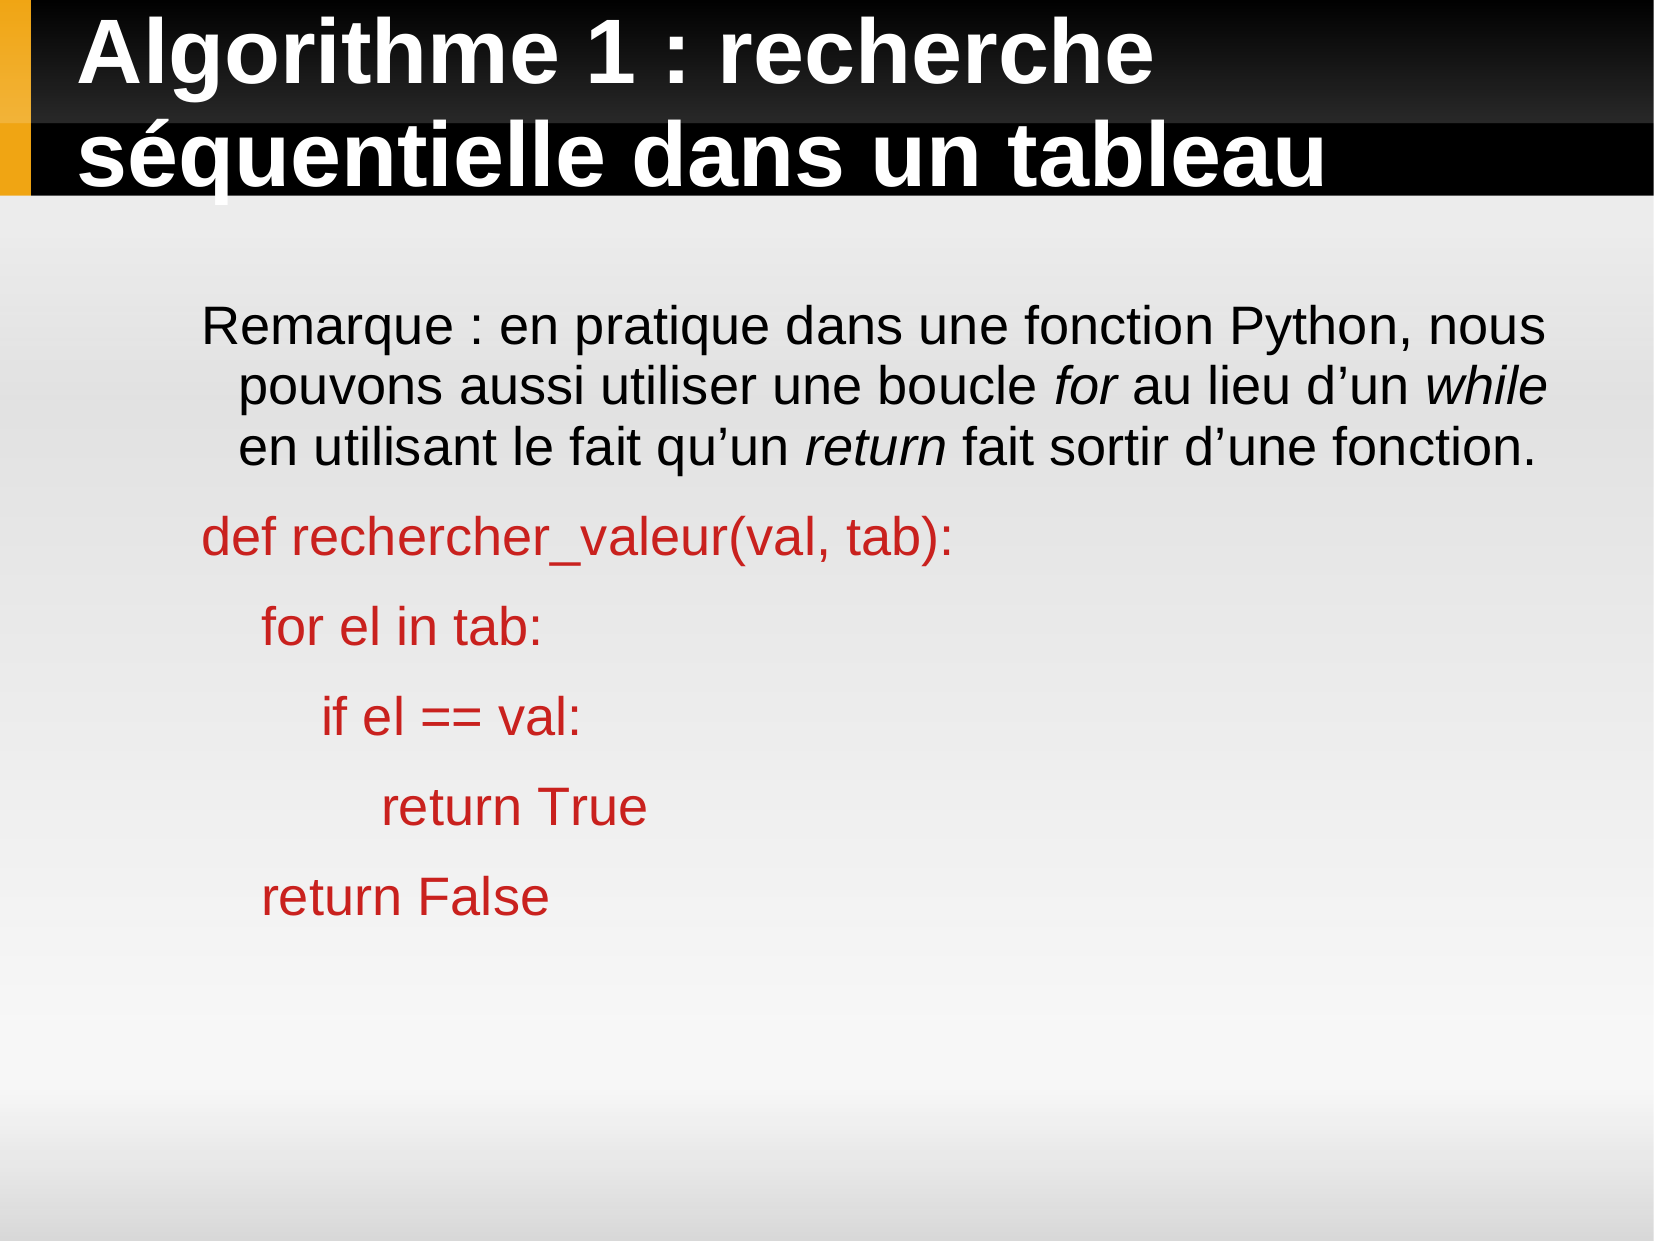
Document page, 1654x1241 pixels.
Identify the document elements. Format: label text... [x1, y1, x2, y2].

title Algorithme 1 : recherche séquentielle dans un tableau [76, 0, 1565, 208]
picture [0, 0, 1654, 1241]
list Remarque : en pratique dans une fonction Python, nous pouvons aussi utiliser une boucle for au lieu d’un while en utilisant le fait qu’un return fait sortir d’une fonction. def rechercher_valeur(val, tab): for el in tab: if el == val: return True return False [88, 295, 1577, 1039]
